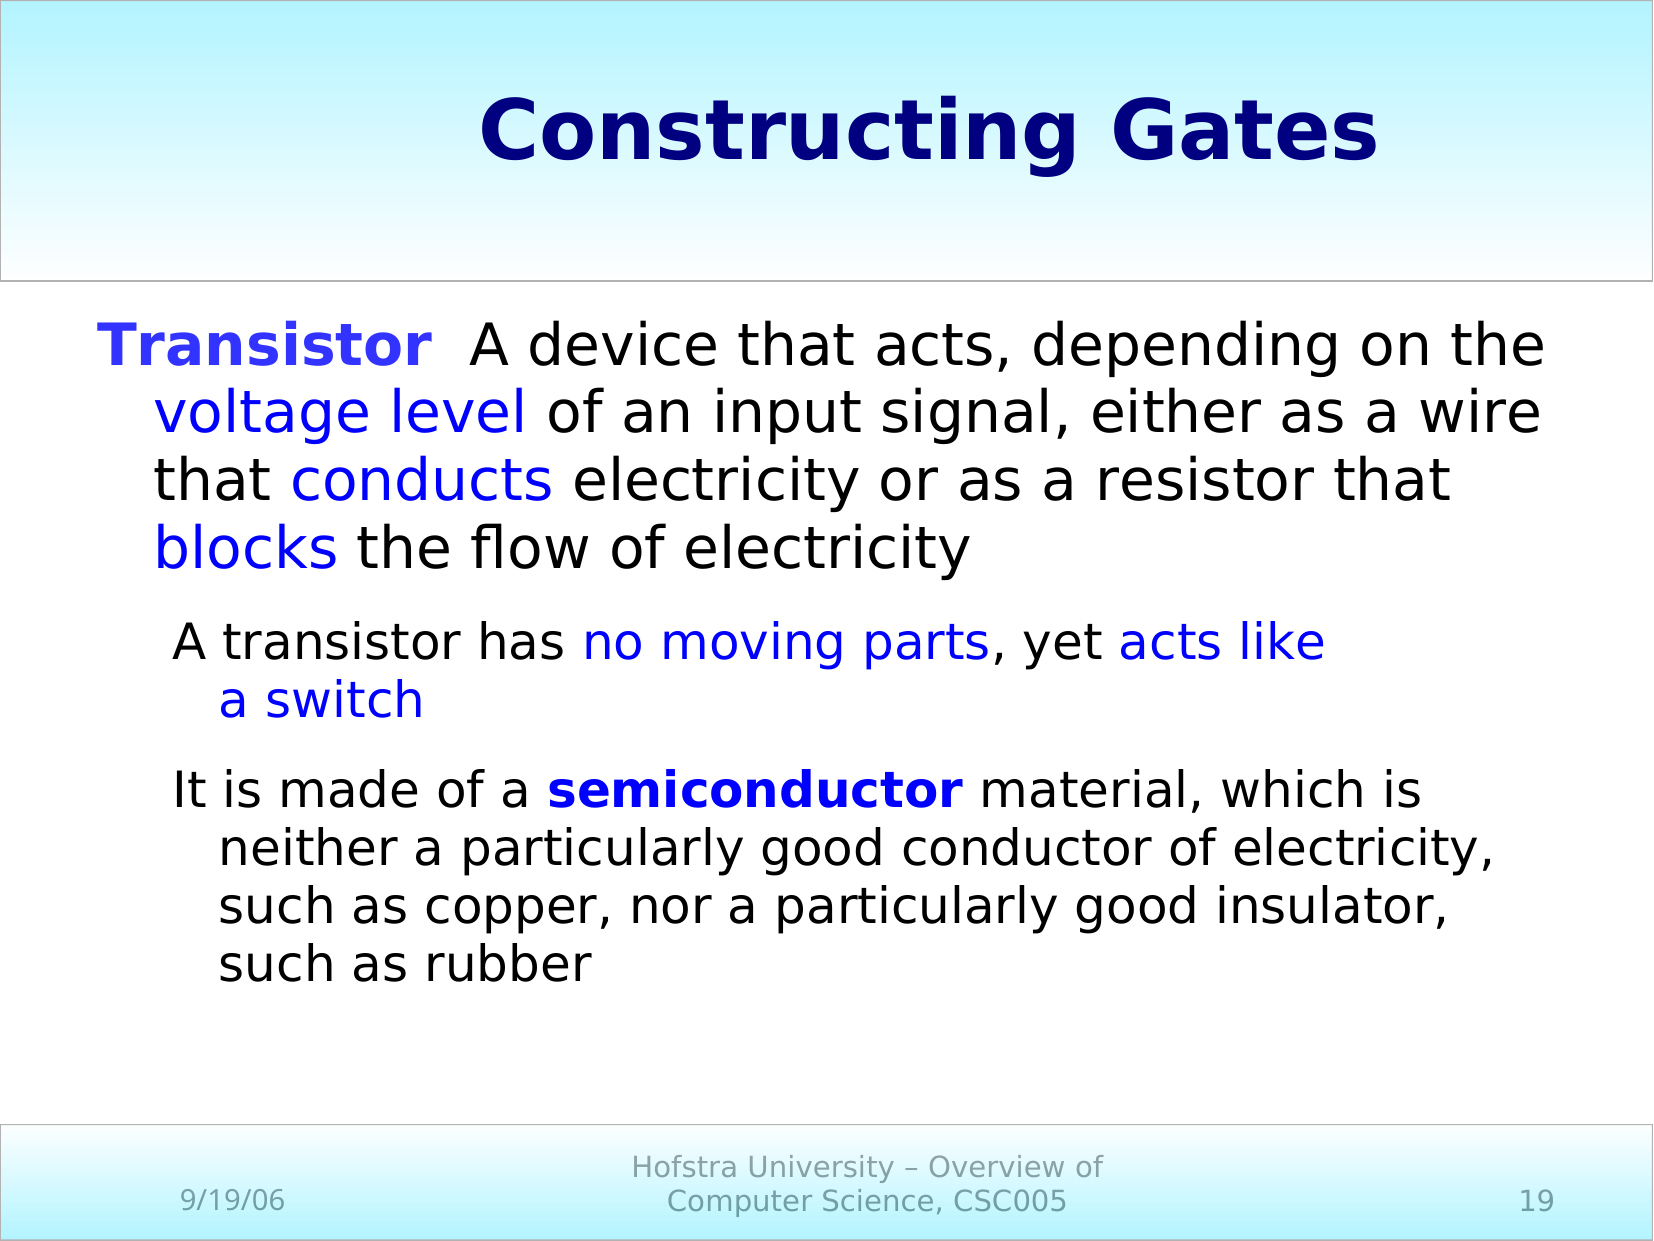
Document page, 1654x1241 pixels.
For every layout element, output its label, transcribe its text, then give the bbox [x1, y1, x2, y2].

list Transistor A device that acts, depending on the voltage level of an input signal, either as a wire that conducts electricity or as a resistor that blocks the flow of electricity A transistor has no moving parts, yet acts like a switch It is made of a semiconductor material, which is neither a particularly good conductor of electricity, such as copper, nor a particularly good insulator, such as rubber [82, 303, 1571, 1172]
title Constructing Gates [247, 27, 1612, 235]
